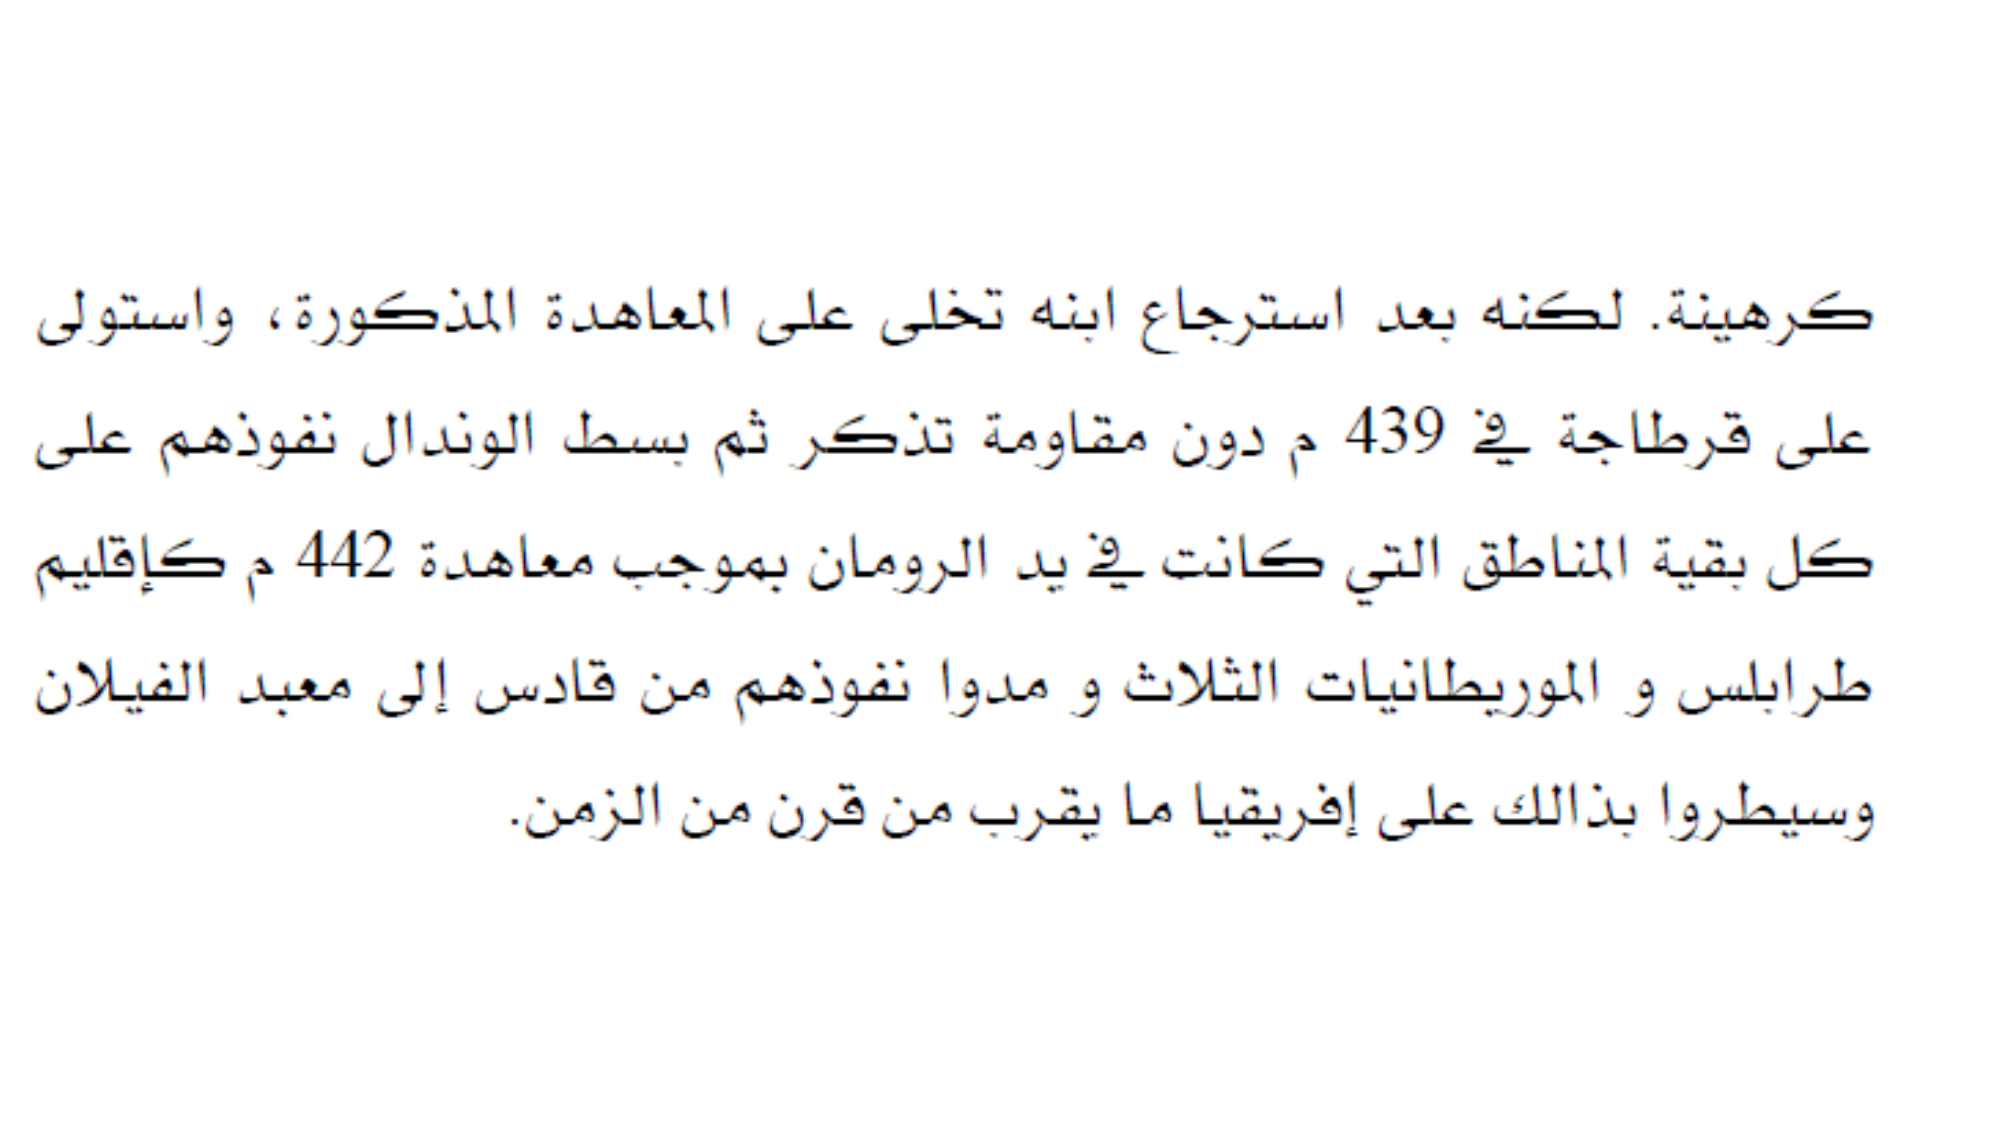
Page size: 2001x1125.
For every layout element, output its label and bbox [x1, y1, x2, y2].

picture [0, 253, 1915, 872]
